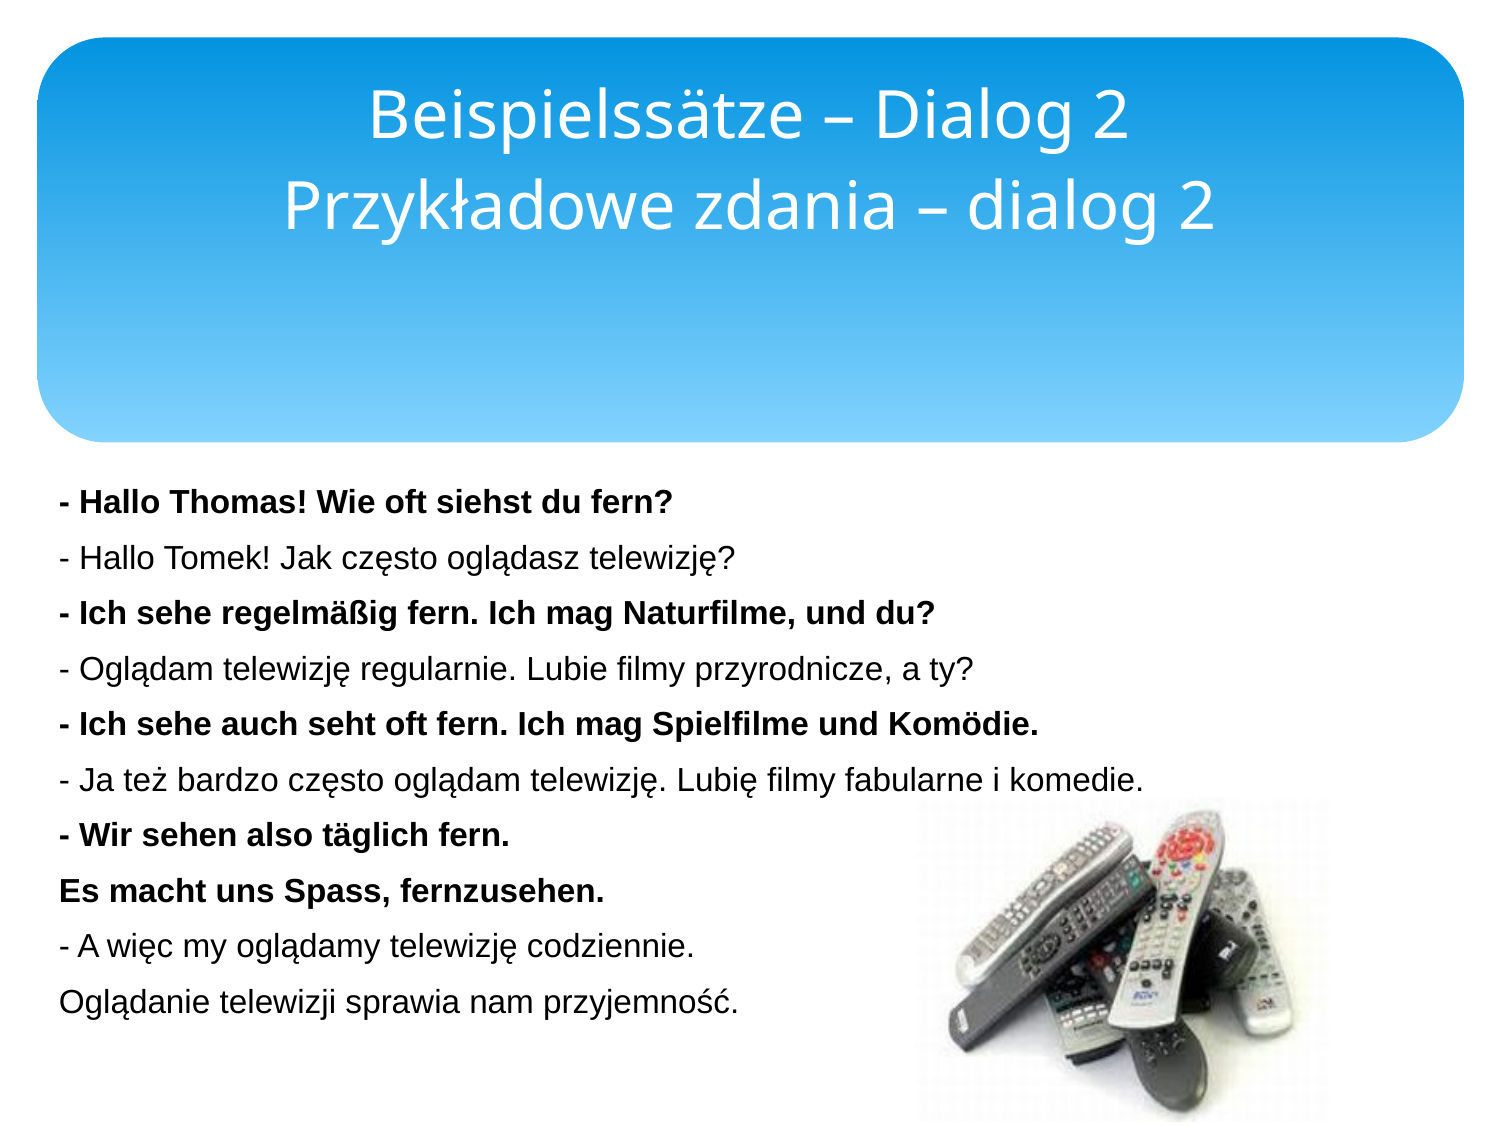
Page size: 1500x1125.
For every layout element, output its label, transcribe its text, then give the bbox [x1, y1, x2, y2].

picture [915, 797, 1329, 1123]
subtitle - Hallo Thomas! Wie oft siehst du fern? - Hallo Tomek! Jak często oglądasz telewizję? - Ich sehe regelmäßig fern. Ich mag Naturfilme, und du? - Oglądam telewizję regularnie. Lubie filmy przyrodnicze, a ty? - Ich sehe auch seht oft fern. Ich mag Spielfilme und Komödie. - Ja też bardzo często oglądam telewizję. Lubię filmy fabularne i komedie. - Wir sehen also täglich fern. Es macht uns Spass, fernzusehen. - A więc my oglądamy telewizję codziennie. Oglądanie telewizji sprawia nam przyjemność. [59, 468, 1447, 1073]
title Beispielssätze – Dialog 2 Przykładowe zdania – dialog 2 [75, 62, 1425, 254]
